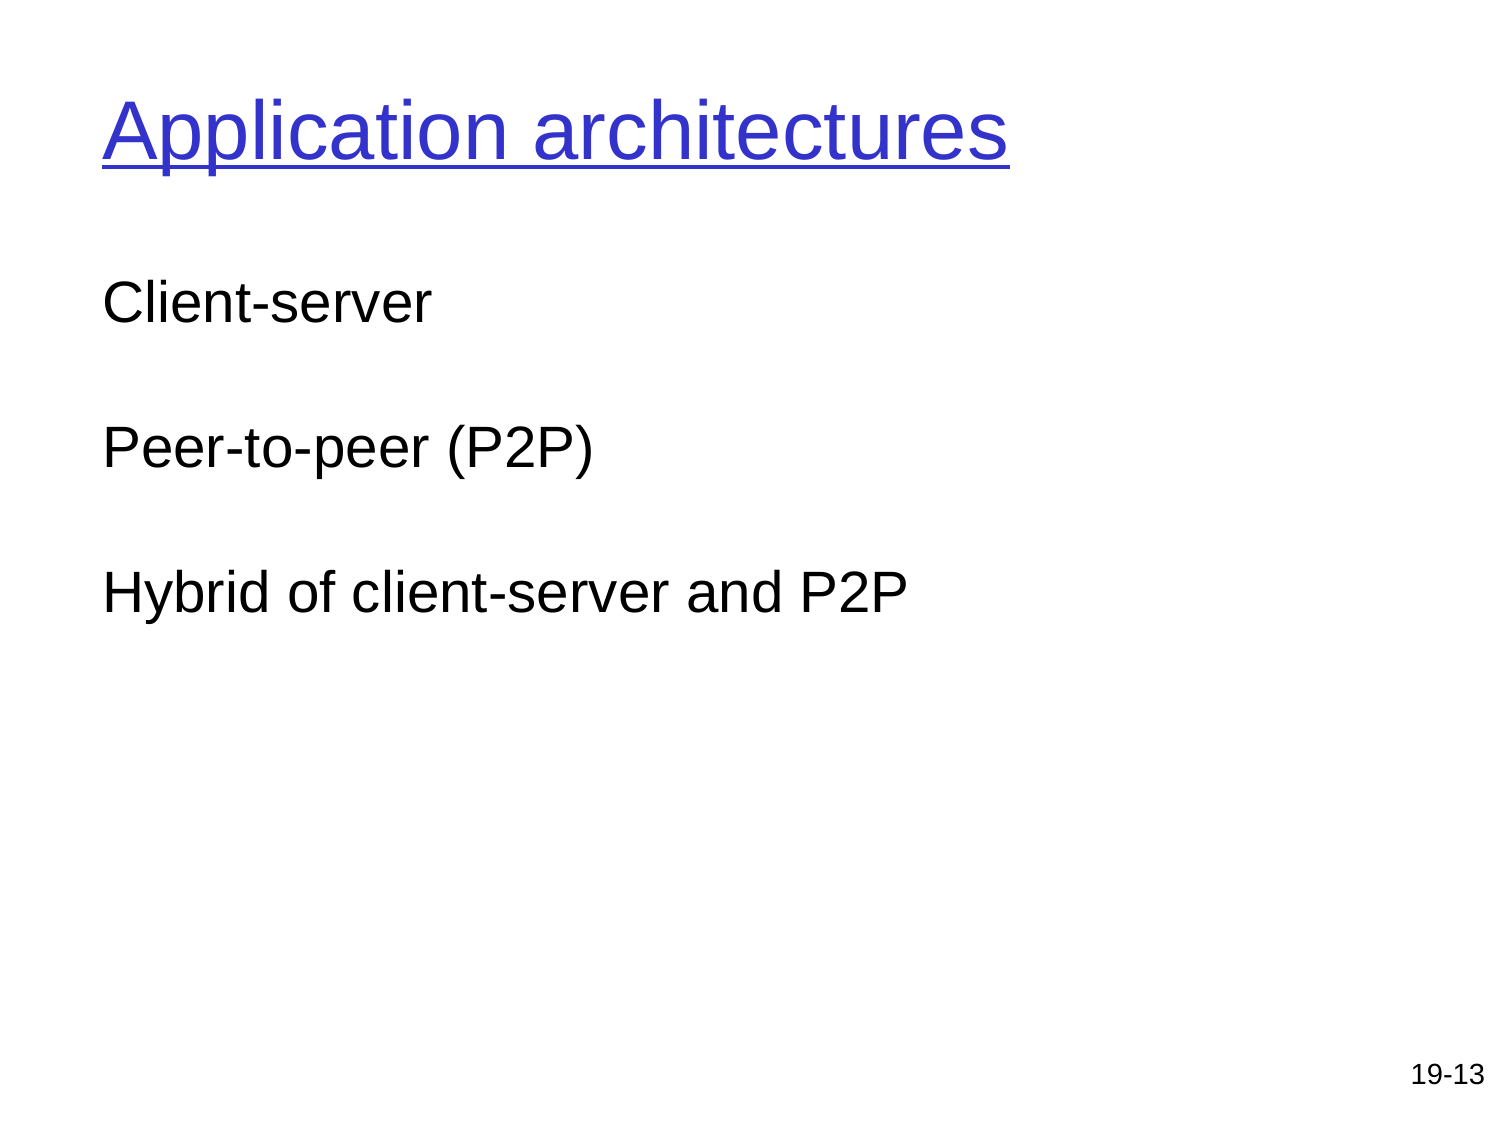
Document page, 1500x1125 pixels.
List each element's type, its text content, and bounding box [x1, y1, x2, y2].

list Client-server Peer-to-peer (P2P) Hybrid of client-server and P2P [87, 262, 1363, 1026]
title Application architectures [87, 37, 1363, 225]
